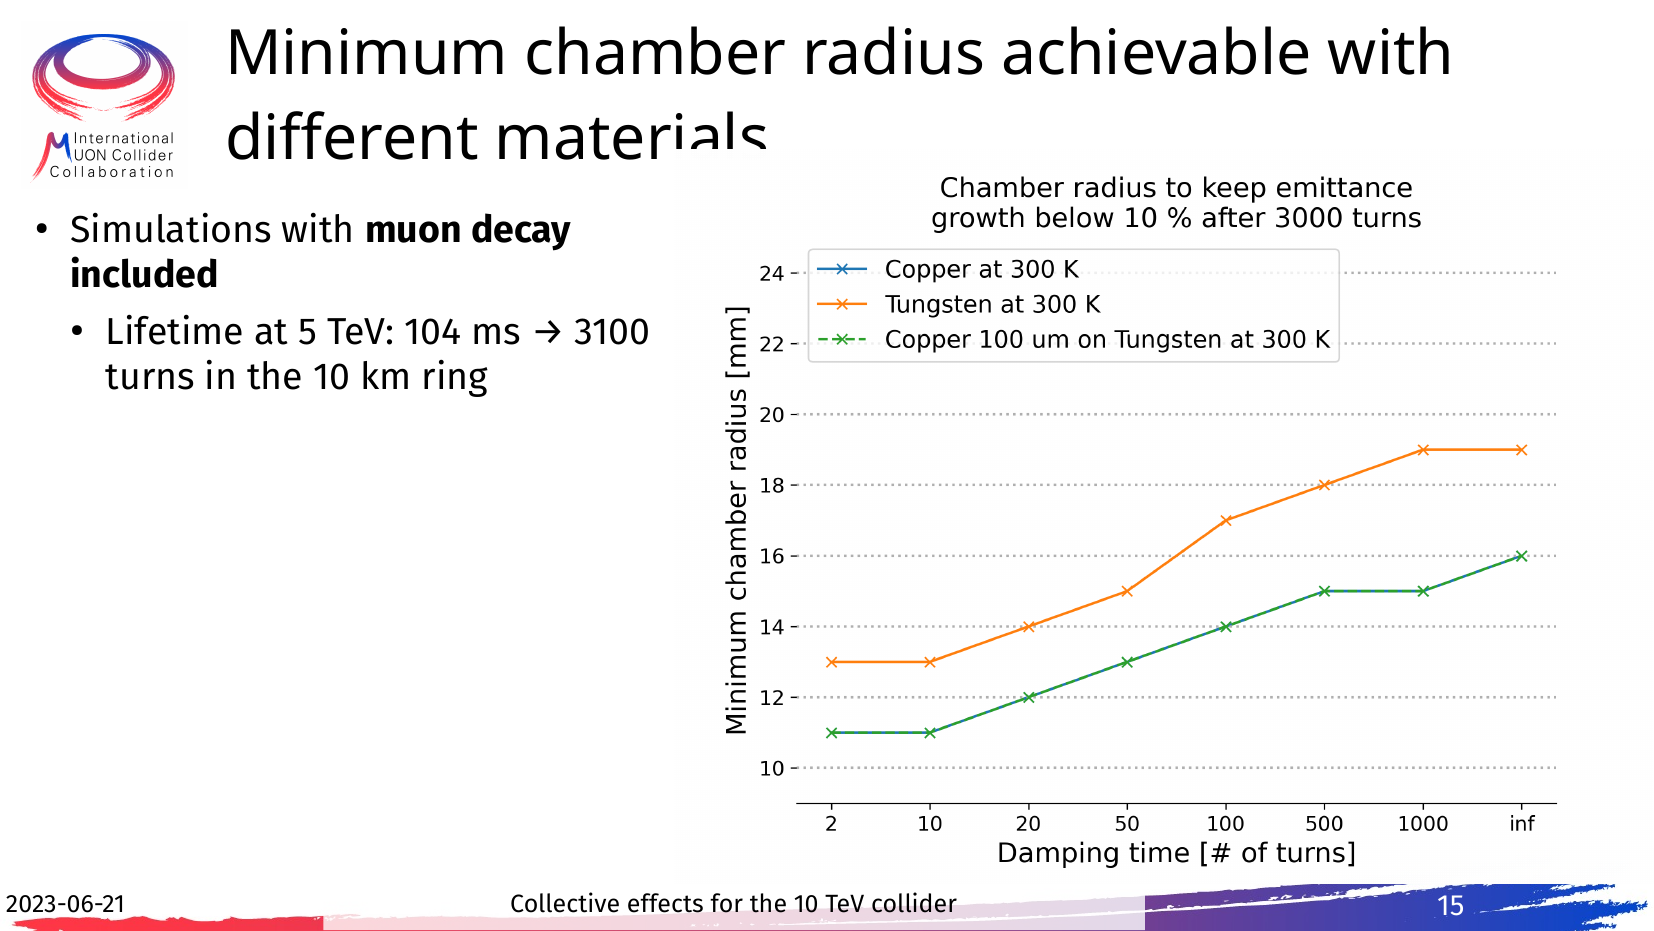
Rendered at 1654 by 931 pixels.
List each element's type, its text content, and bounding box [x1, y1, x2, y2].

picture [21, 21, 188, 189]
title Minimum chamber radius achievable with different materials [225, 7, 1571, 200]
text_box Simulations with muon decay included Lifetime at 5 TeV: 104 ms → 3100 turns in the 10 km ring [20, 200, 674, 810]
picture [0, 149, 1654, 931]
